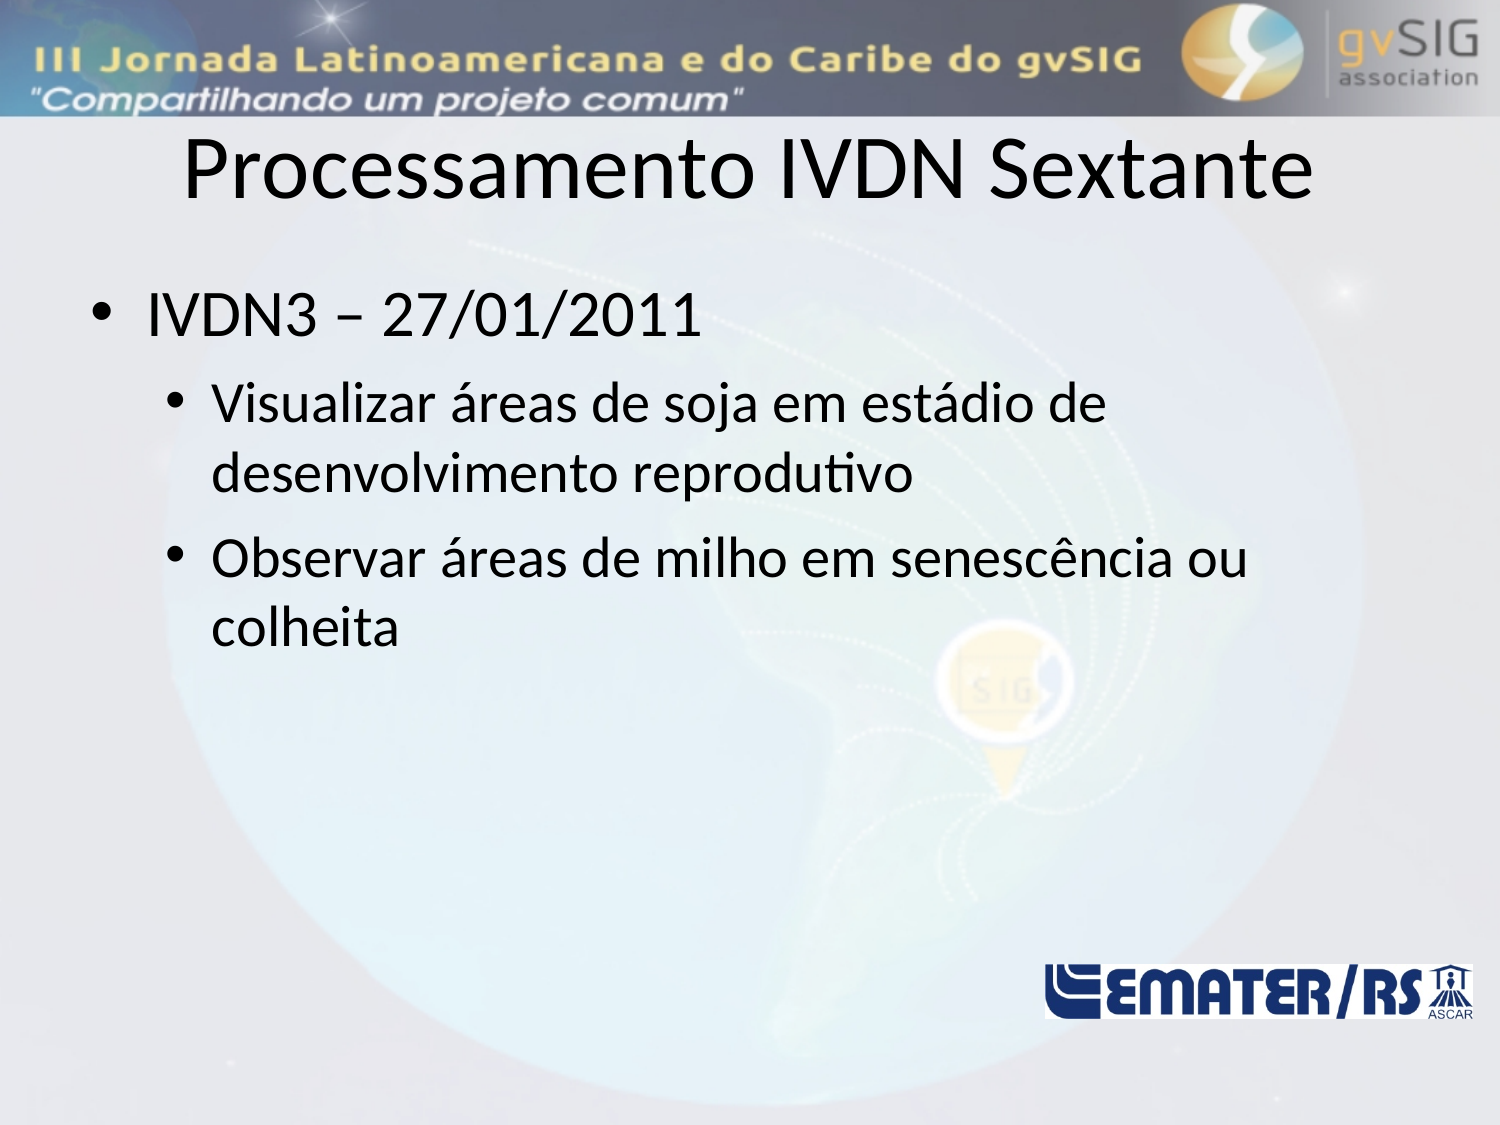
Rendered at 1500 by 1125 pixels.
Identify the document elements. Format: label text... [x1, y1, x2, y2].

picture [0, 0, 1500, 1125]
list IVDN3 – 27/01/2011 Visualizar áreas de soja em estádio de desenvolvimento reprodutivo Observar áreas de milho em senescência ou colheita [75, 262, 1426, 1005]
title Processamento IVDN Sextante [75, 44, 1426, 262]
